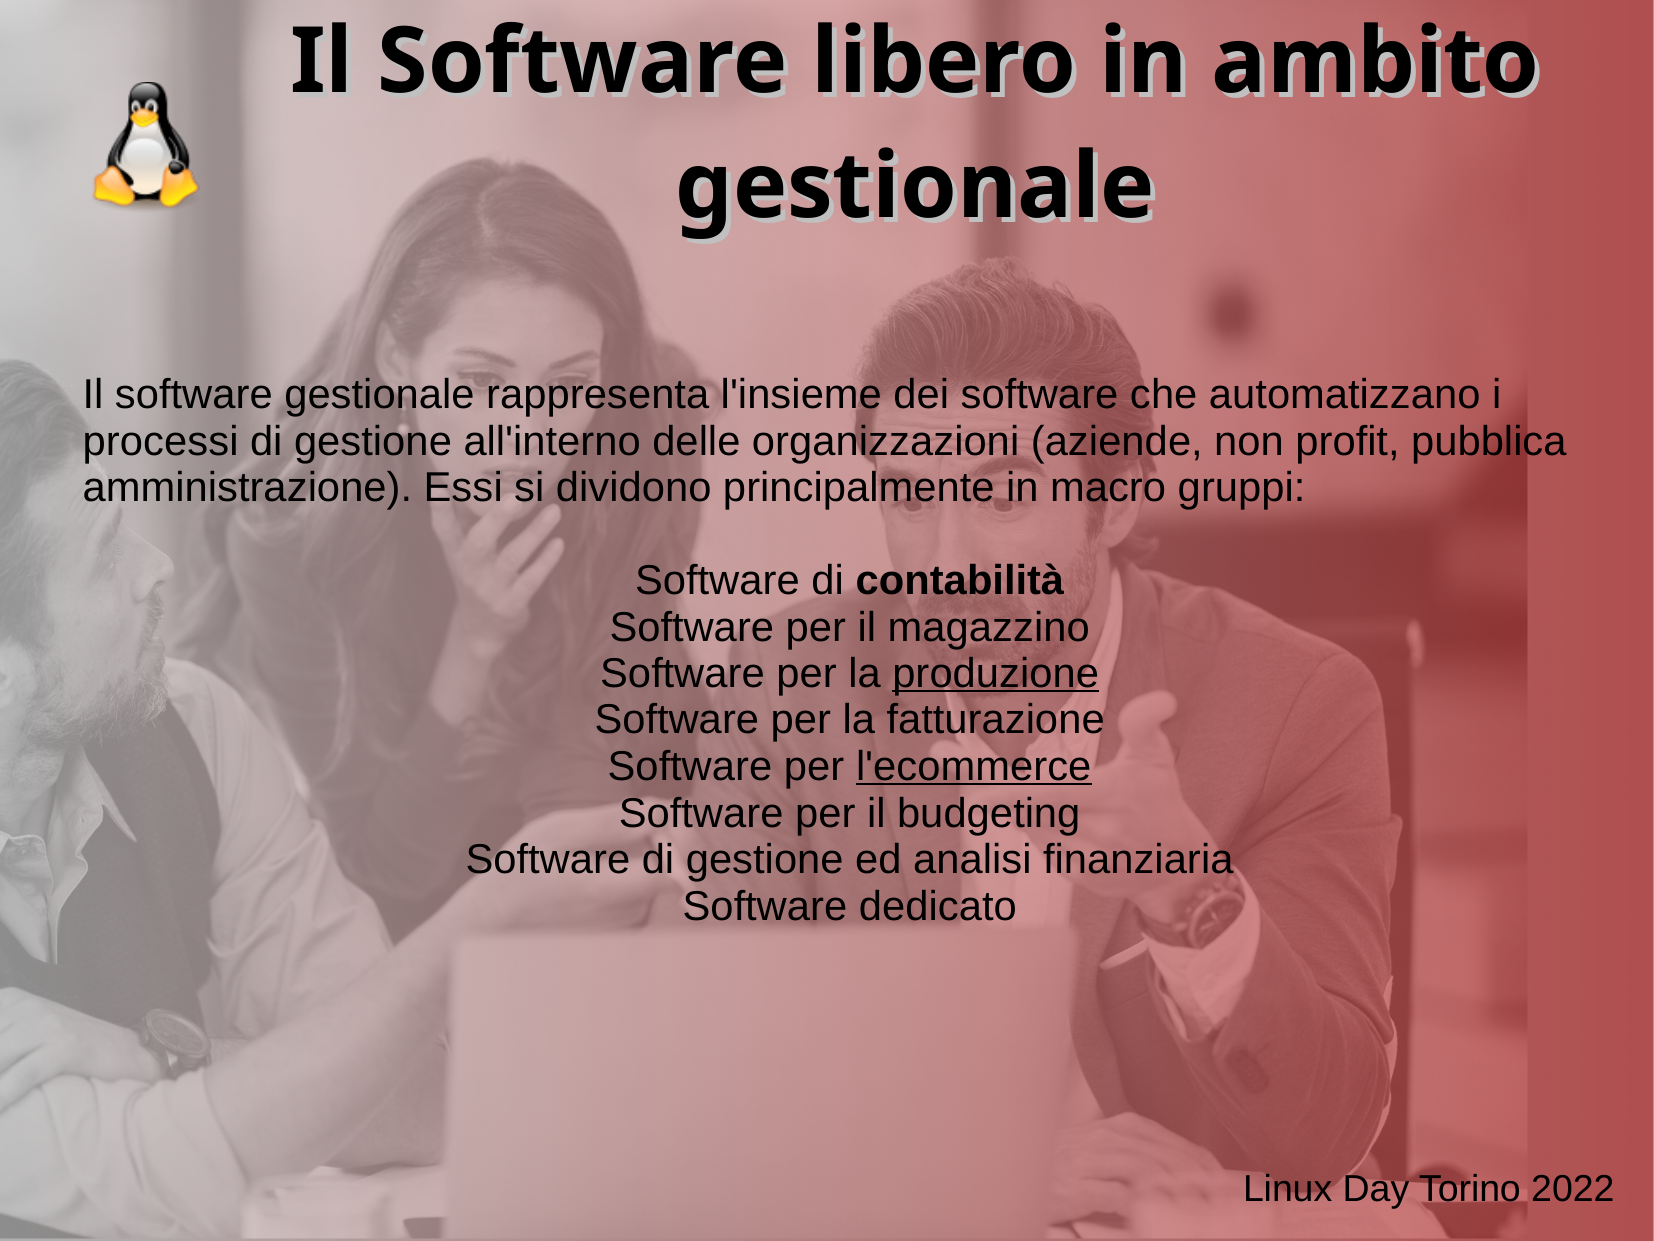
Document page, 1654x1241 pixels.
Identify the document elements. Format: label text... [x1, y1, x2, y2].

title Il Software libero in ambito gestionale [259, 17, 1571, 222]
subtitle Il software gestionale rappresenta l'insieme dei software che automatizzano i processi di gestione all'interno delle organizzazioni (aziende, non profit, pubblica amministrazione). Essi si dividono principalmente in macro gruppi: Software di contabilità Software per il magazzino Software per la produzione Software per la fatturazione Software per l'ecommerce Software per il budgeting Software di gestione ed analisi finanziaria Software dedicato [82, 290, 1571, 1010]
picture [0, 0, 1654, 1241]
text_box Linux Day Torino 2022 [1228, 1159, 1630, 1217]
